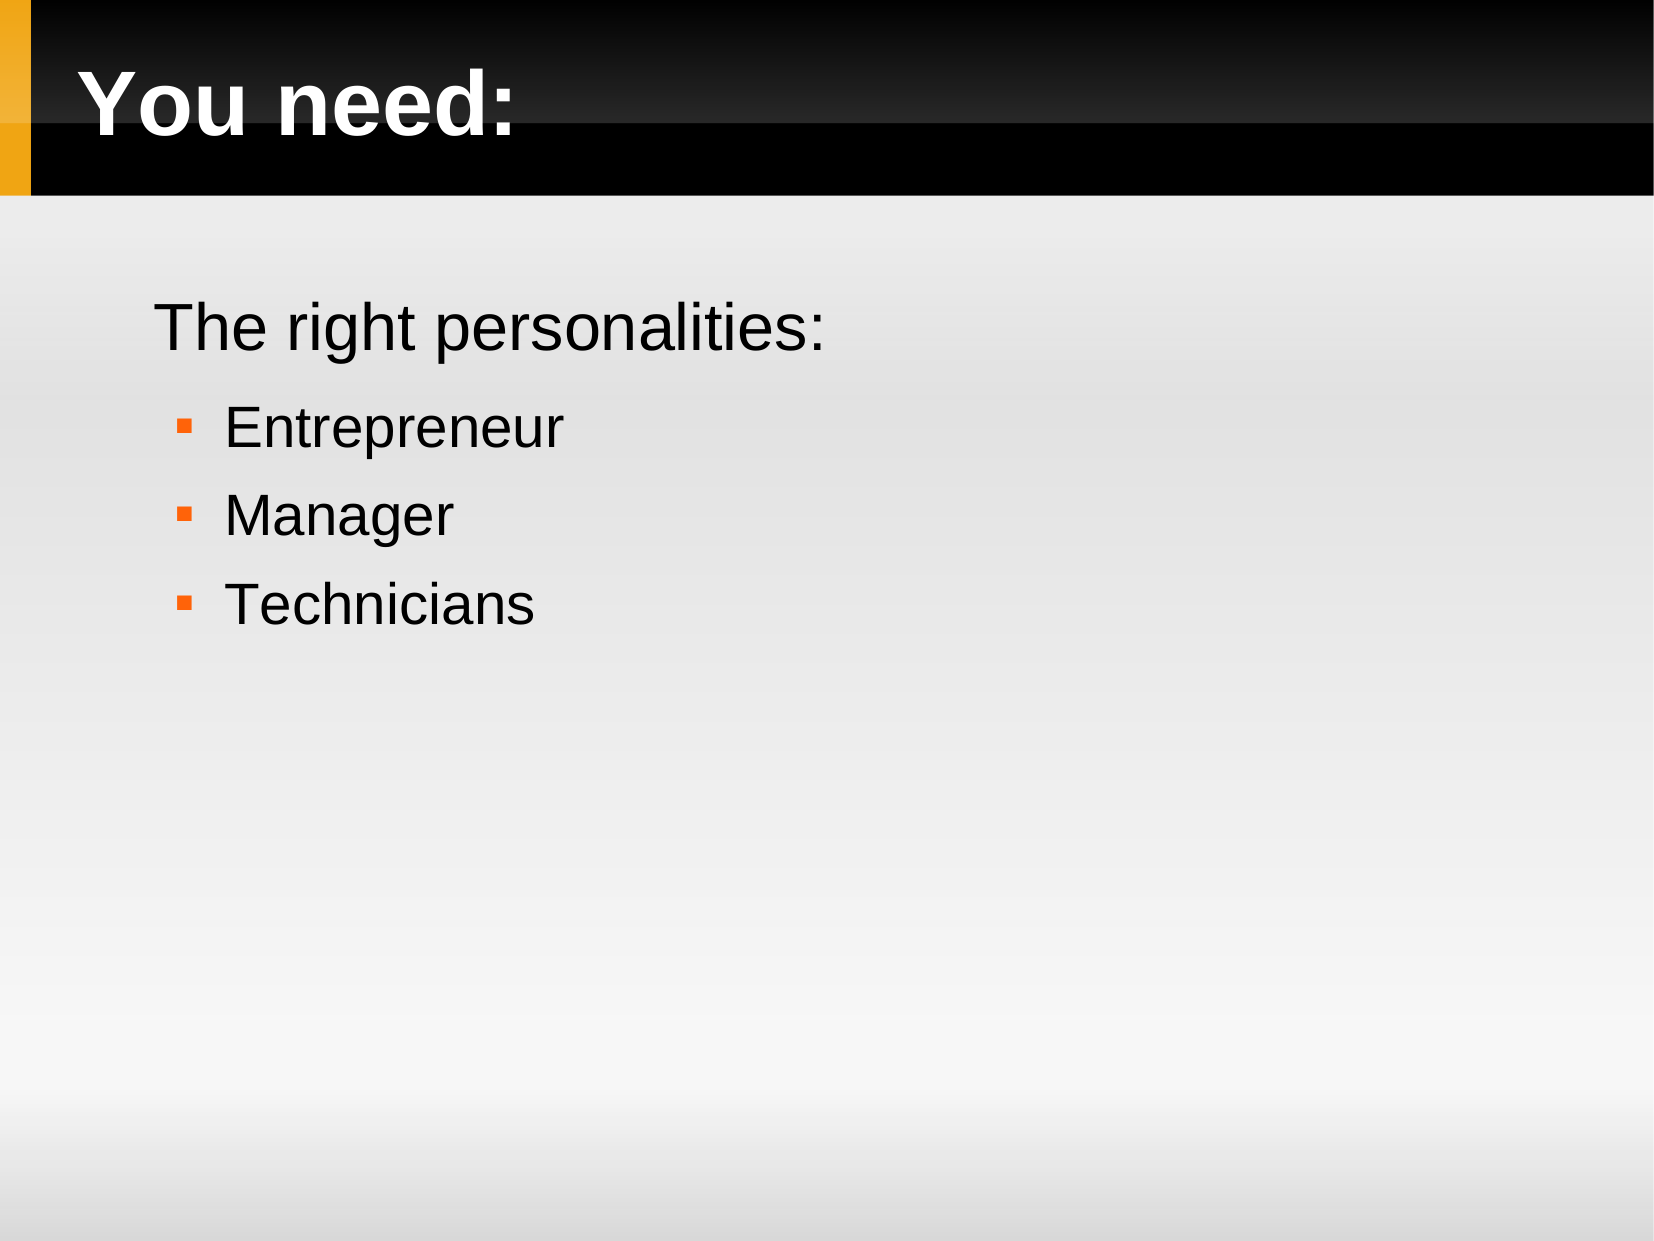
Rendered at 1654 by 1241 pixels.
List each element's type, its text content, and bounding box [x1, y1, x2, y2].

title You need: [76, 0, 1565, 208]
list The right personalities: Entrepreneur Manager Technicians [82, 290, 1571, 1109]
picture [0, 0, 1654, 1241]
